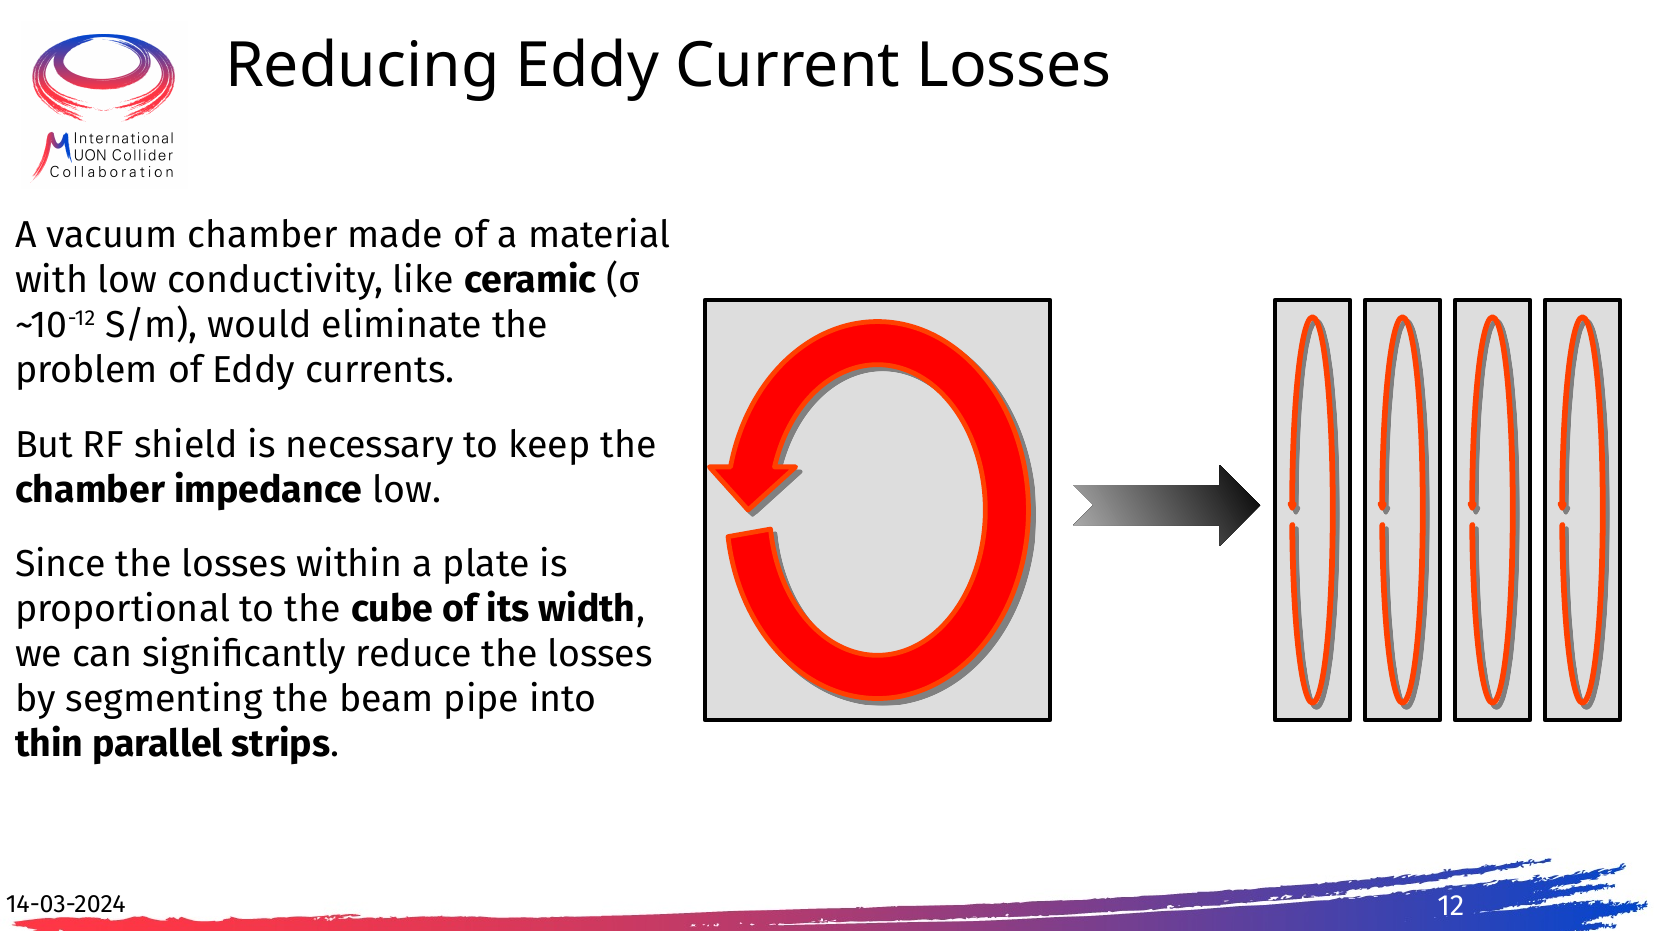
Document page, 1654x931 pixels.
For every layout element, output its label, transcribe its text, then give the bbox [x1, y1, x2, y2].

text_box [1073, 465, 1261, 546]
text_box [1275, 300, 1351, 721]
list A vacuum chamber made of a material with low conductivity, like ceramic (σ ~10-12 S/m), would eliminate the problem of Eddy currents. But RF shield is necessary to keep the chamber impedance low. Since the losses within a plate is proportional to the cube of its width, we can significantly reduce the losses by segmenting the beam pipe into thin parallel strips. [15, 138, 676, 920]
picture [0, 848, 1654, 931]
title Reducing Eddy Current Losses [225, 19, 1571, 181]
text_box [705, 300, 1051, 721]
text_box [1545, 300, 1621, 721]
text_box [1455, 300, 1531, 721]
picture [21, 21, 188, 138]
text_box [1365, 300, 1441, 721]
